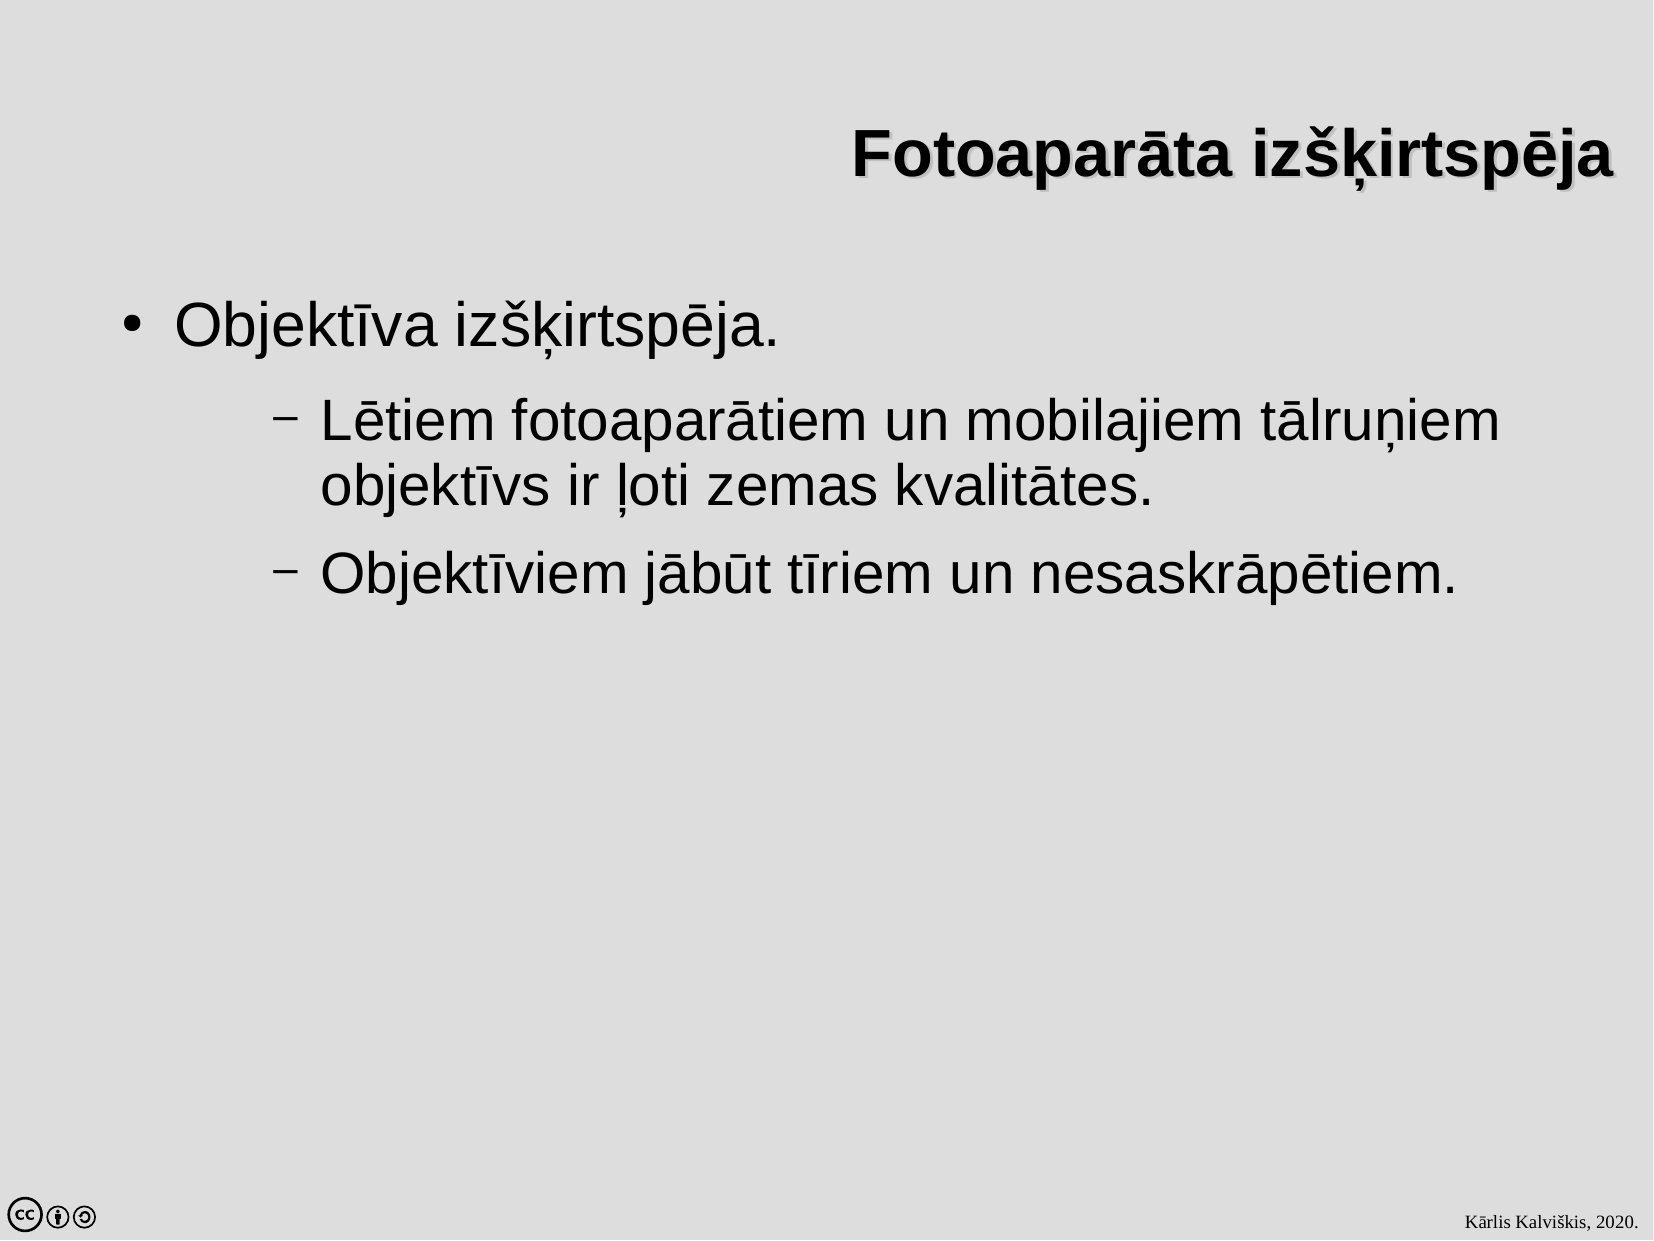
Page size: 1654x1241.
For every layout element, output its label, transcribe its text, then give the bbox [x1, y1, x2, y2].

list Objektīva izšķirtspēja. Lētiem fotoaparātiem un mobilajiem tālruņiem objektīvs ir ļoti zemas kvalitātes. Objektīviem jābūt tīriem un nesaskrāpētiem. [37, 290, 1620, 1010]
title Fotoaparāta izšķirtspēja [42, 49, 1615, 257]
